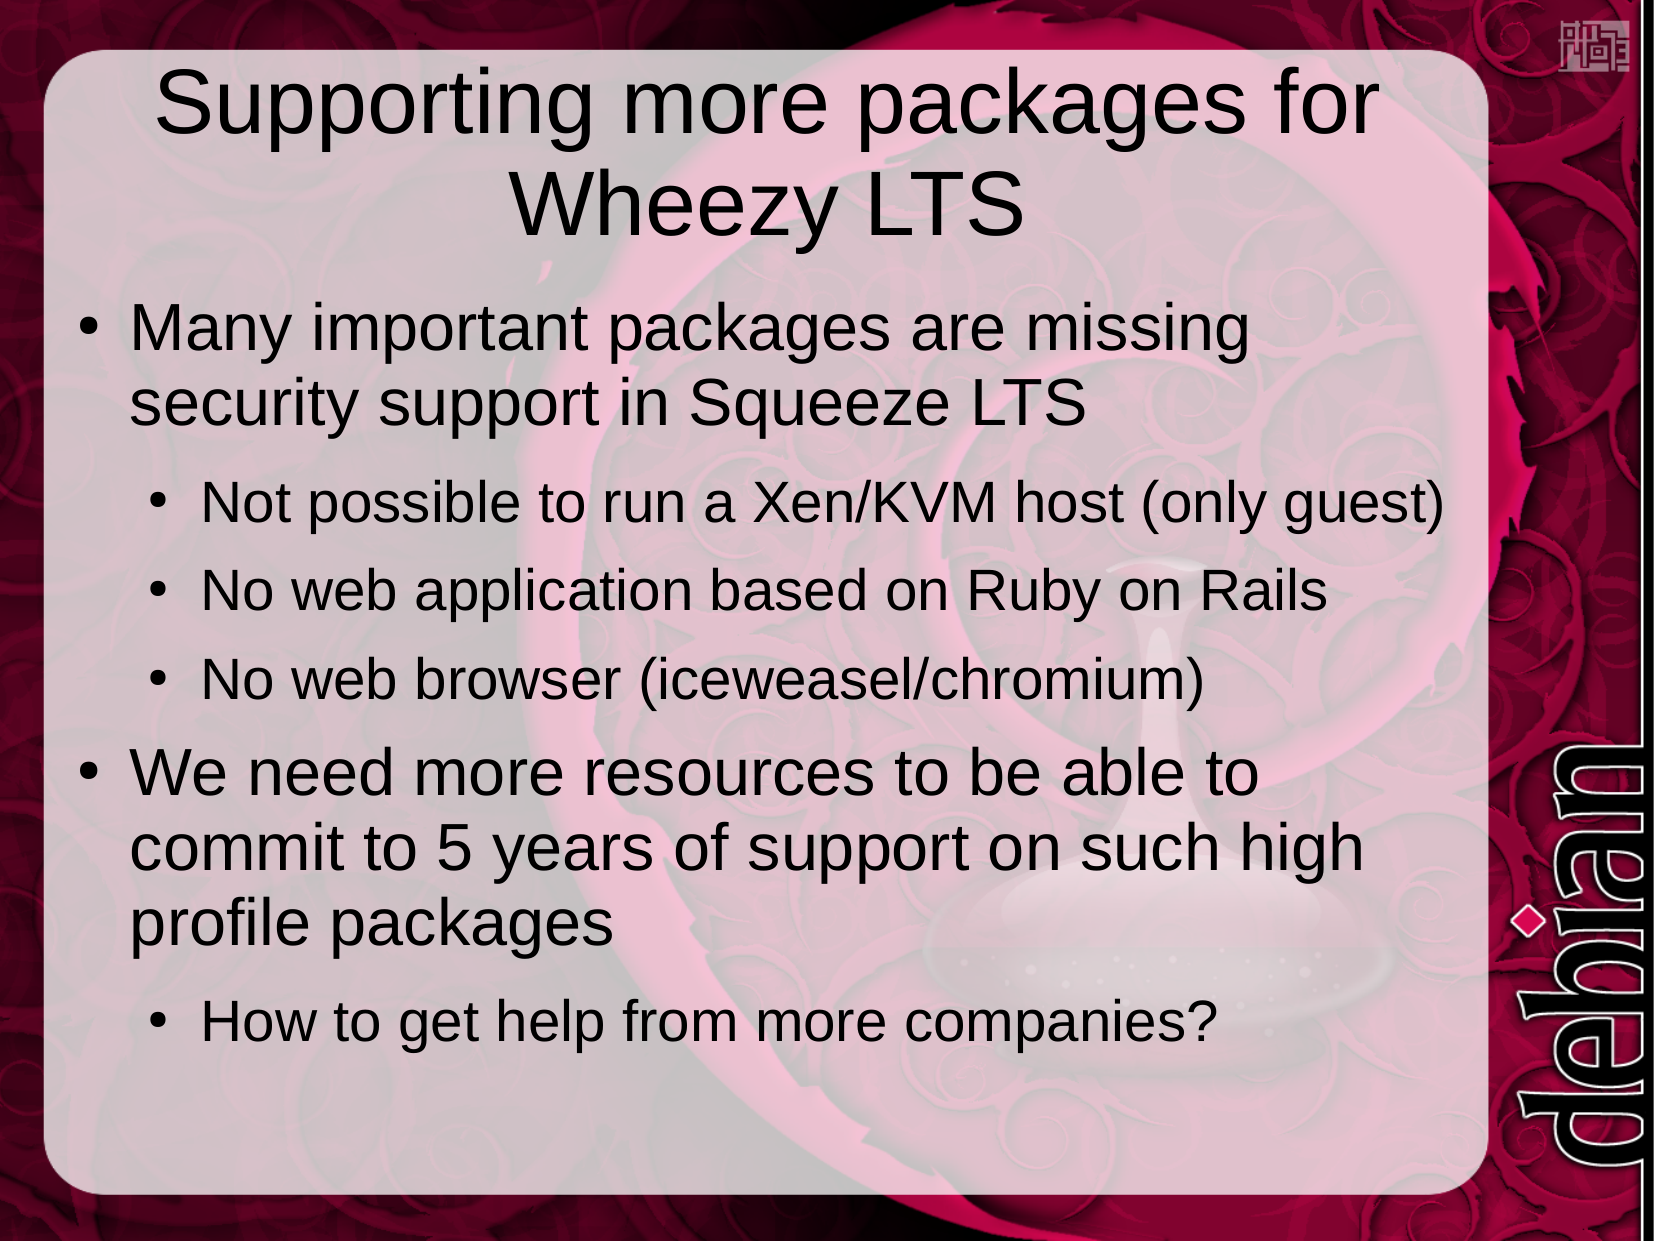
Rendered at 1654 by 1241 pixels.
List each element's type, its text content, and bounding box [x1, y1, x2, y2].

picture [0, 0, 1654, 1241]
title Supporting more packages for Wheezy LTS [59, 49, 1477, 257]
list Many important packages are missing security support in Squeeze LTS Not possible to run a Xen/KVM host (only guest) No web application based on Ruby on Rails No web browser (iceweasel/chromium) We need more resources to be able to commit to 5 years of support on such high profile packages How to get help from more companies? [59, 290, 1477, 1109]
